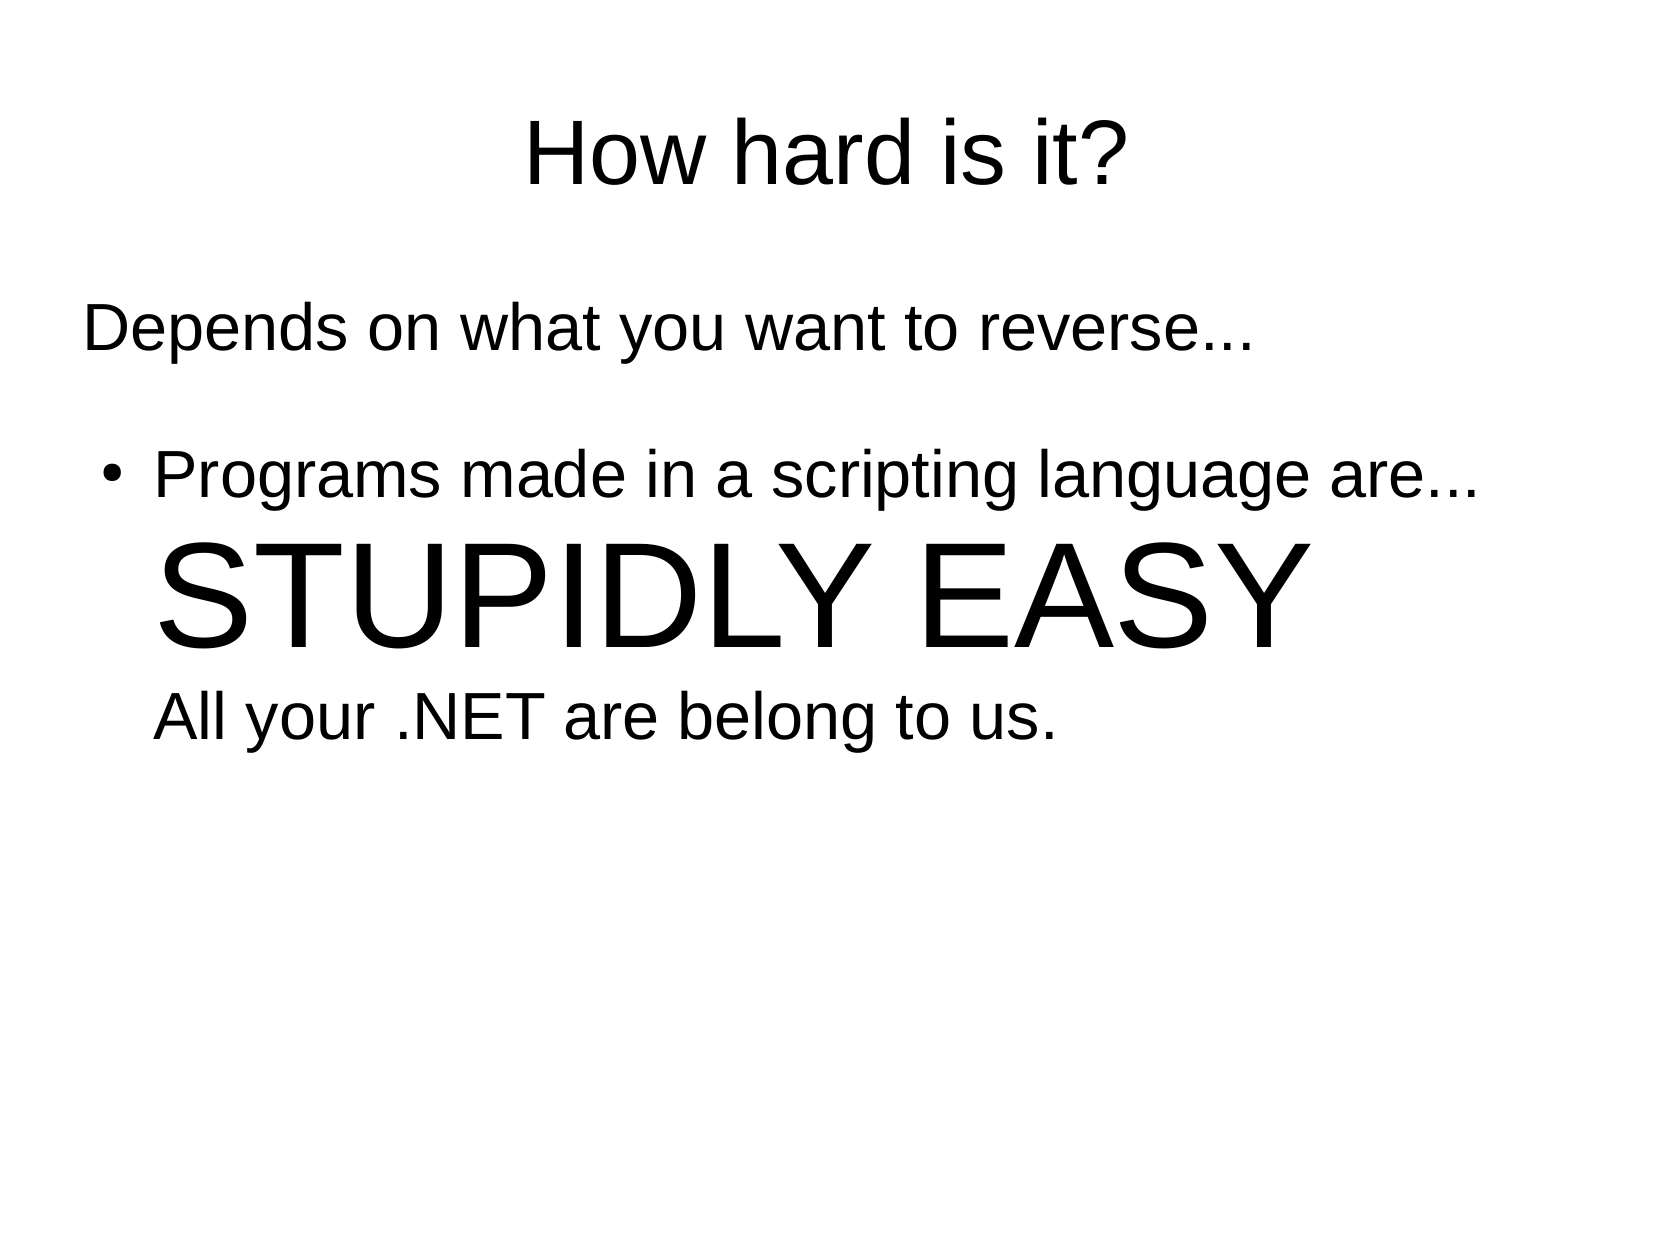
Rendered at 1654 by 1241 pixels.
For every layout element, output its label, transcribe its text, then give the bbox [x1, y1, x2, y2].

list Depends on what you want to reverse... [82, 290, 1571, 426]
list Programs made in a scripting language are... STUPIDLY EASY All your .NET are belong to us. [82, 437, 1571, 1205]
title How hard is it? [82, 49, 1571, 257]
